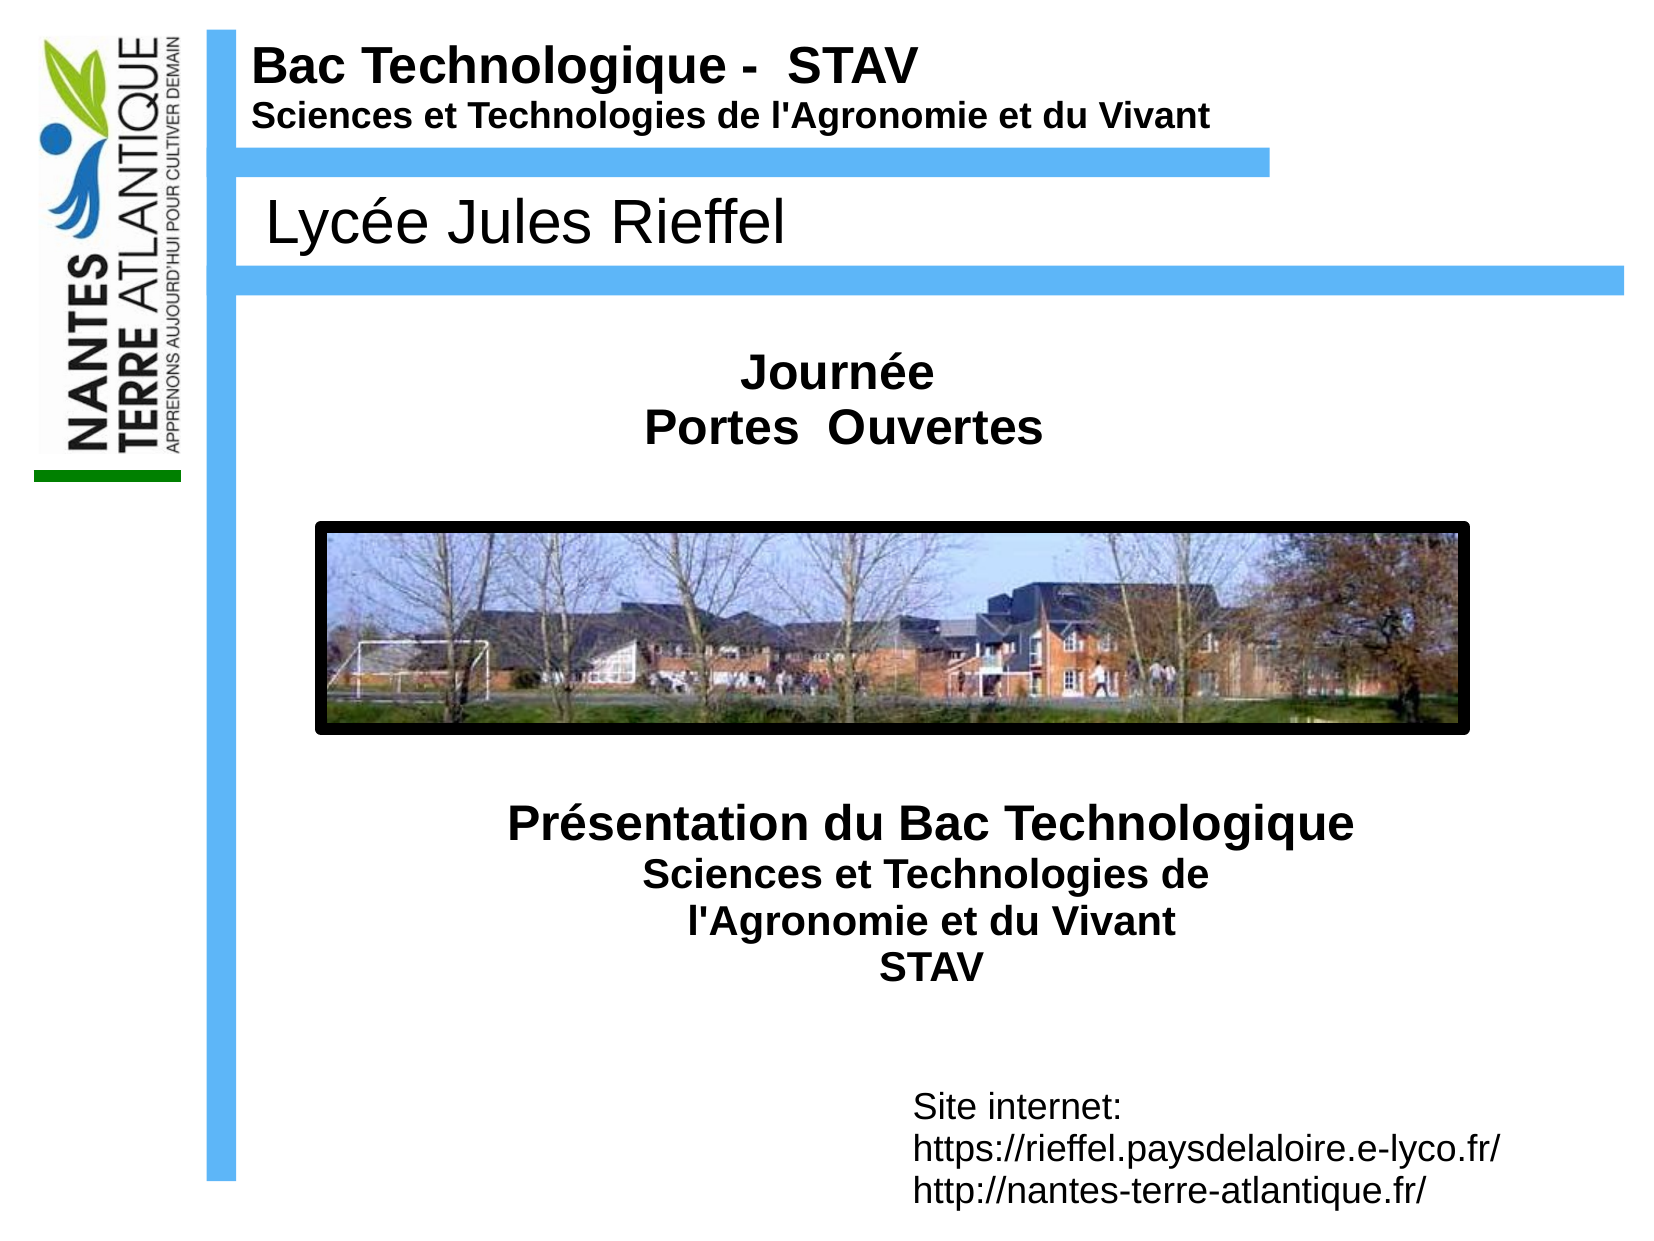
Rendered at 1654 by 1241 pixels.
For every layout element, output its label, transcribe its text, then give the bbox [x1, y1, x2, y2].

picture [326, 532, 1458, 724]
picture [40, 37, 181, 454]
text_box Journée Portes Ouvertes [613, 336, 1077, 478]
text_box Site internet: https://rieffel.paysdelaloire.e-lyco.fr/ http://nantes-terre-atlantique.fr/ [897, 1077, 1612, 1241]
title Lycée Jules Rieffel [265, 177, 1565, 266]
text_box Présentation du Bac Technologique Sciences et Technologies de l'Agronomie et du Vivant STAV [402, 787, 1462, 1003]
